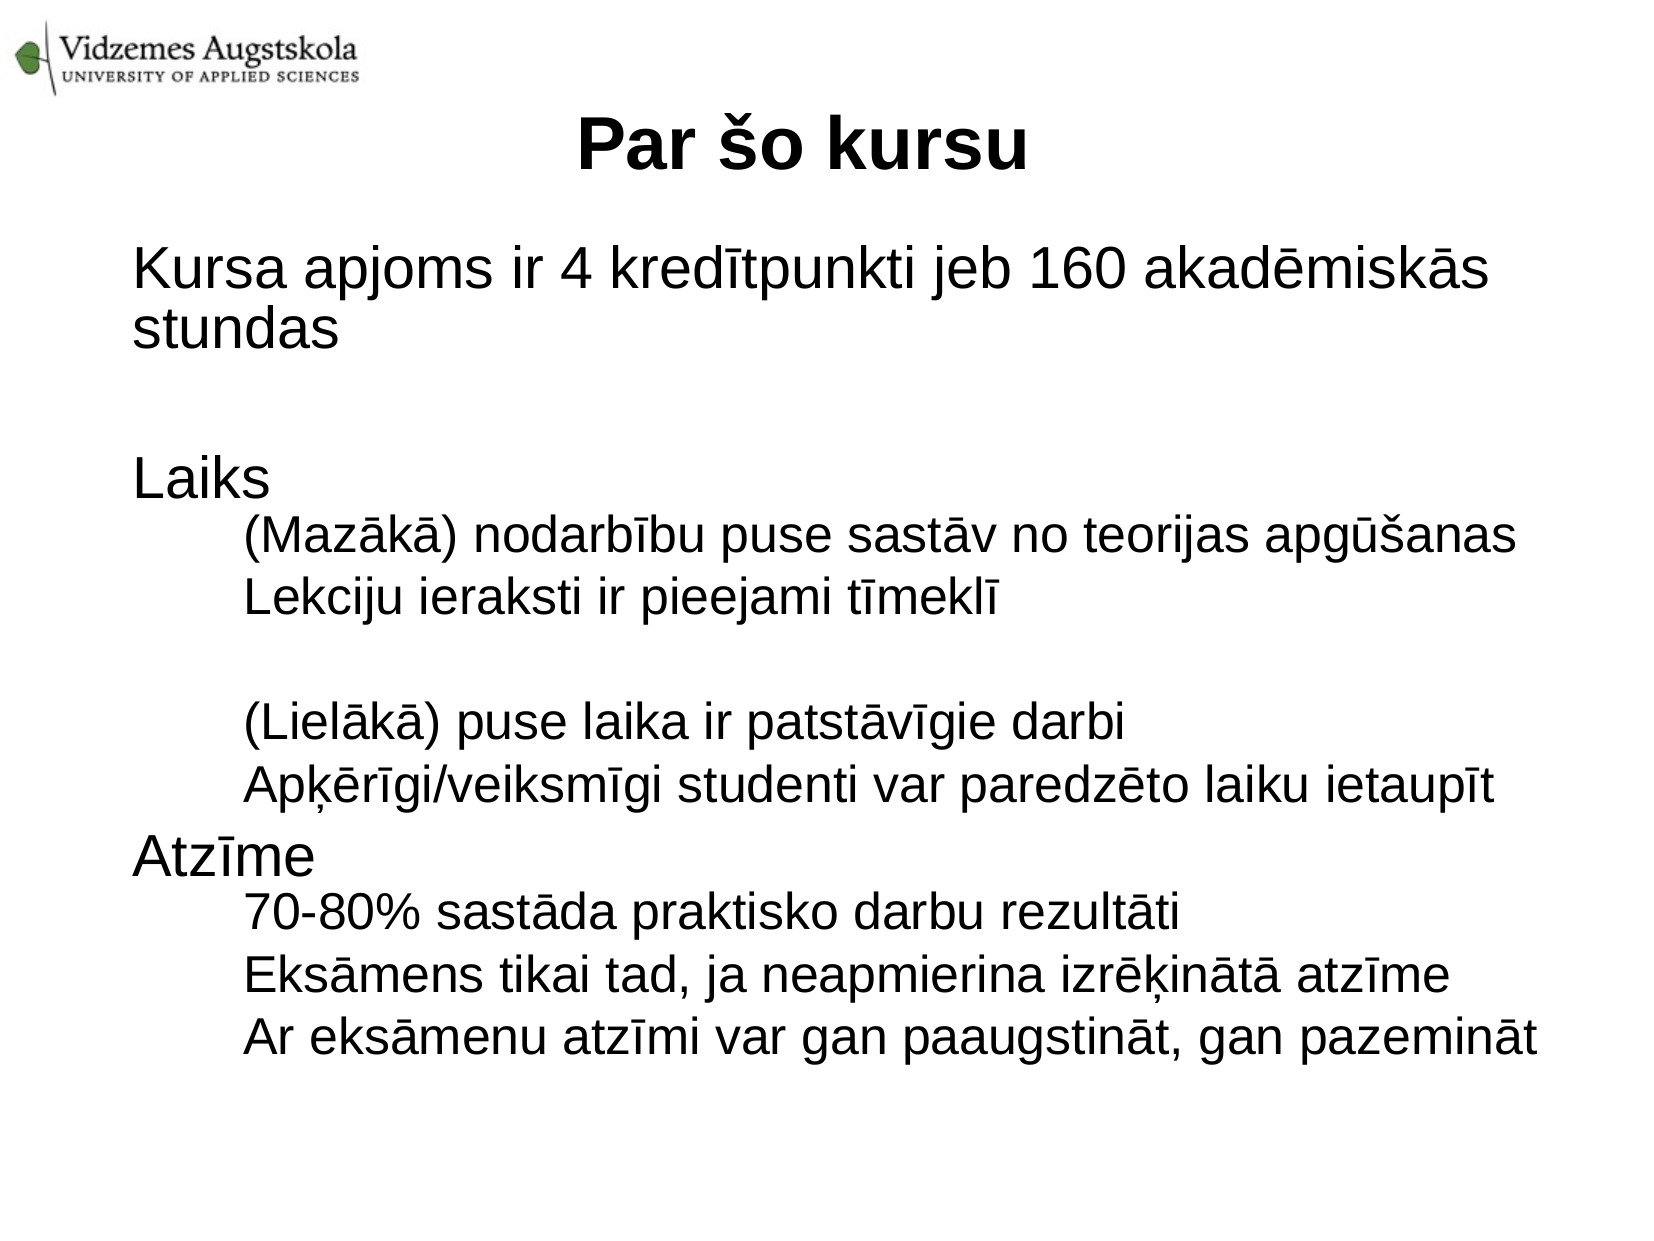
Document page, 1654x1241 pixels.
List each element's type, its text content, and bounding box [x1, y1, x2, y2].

title Par šo kursu [94, 96, 1512, 195]
list Kursa apjoms ir 4 kredītpunkti jeb 160 akadēmiskās stundas Laiks (Mazākā) nodarbību puse sastāv no teorijas apgūšanas Lekciju ieraksti ir pieejami tīmeklī (Lielākā) puse laika ir patstāvīgie darbi Apķērīgi/veiksmīgi studenti var paredzēto laiku ietaupīt Atzīme 70-80% sastāda praktisko darbu rezultāti Eksāmens tikai tad, ja neapmierina izrēķinātā atzīme Ar eksāmenu atzīmi var gan paaugstināt, gan pazemināt [82, 236, 1569, 1107]
picture [5, 2, 368, 113]
